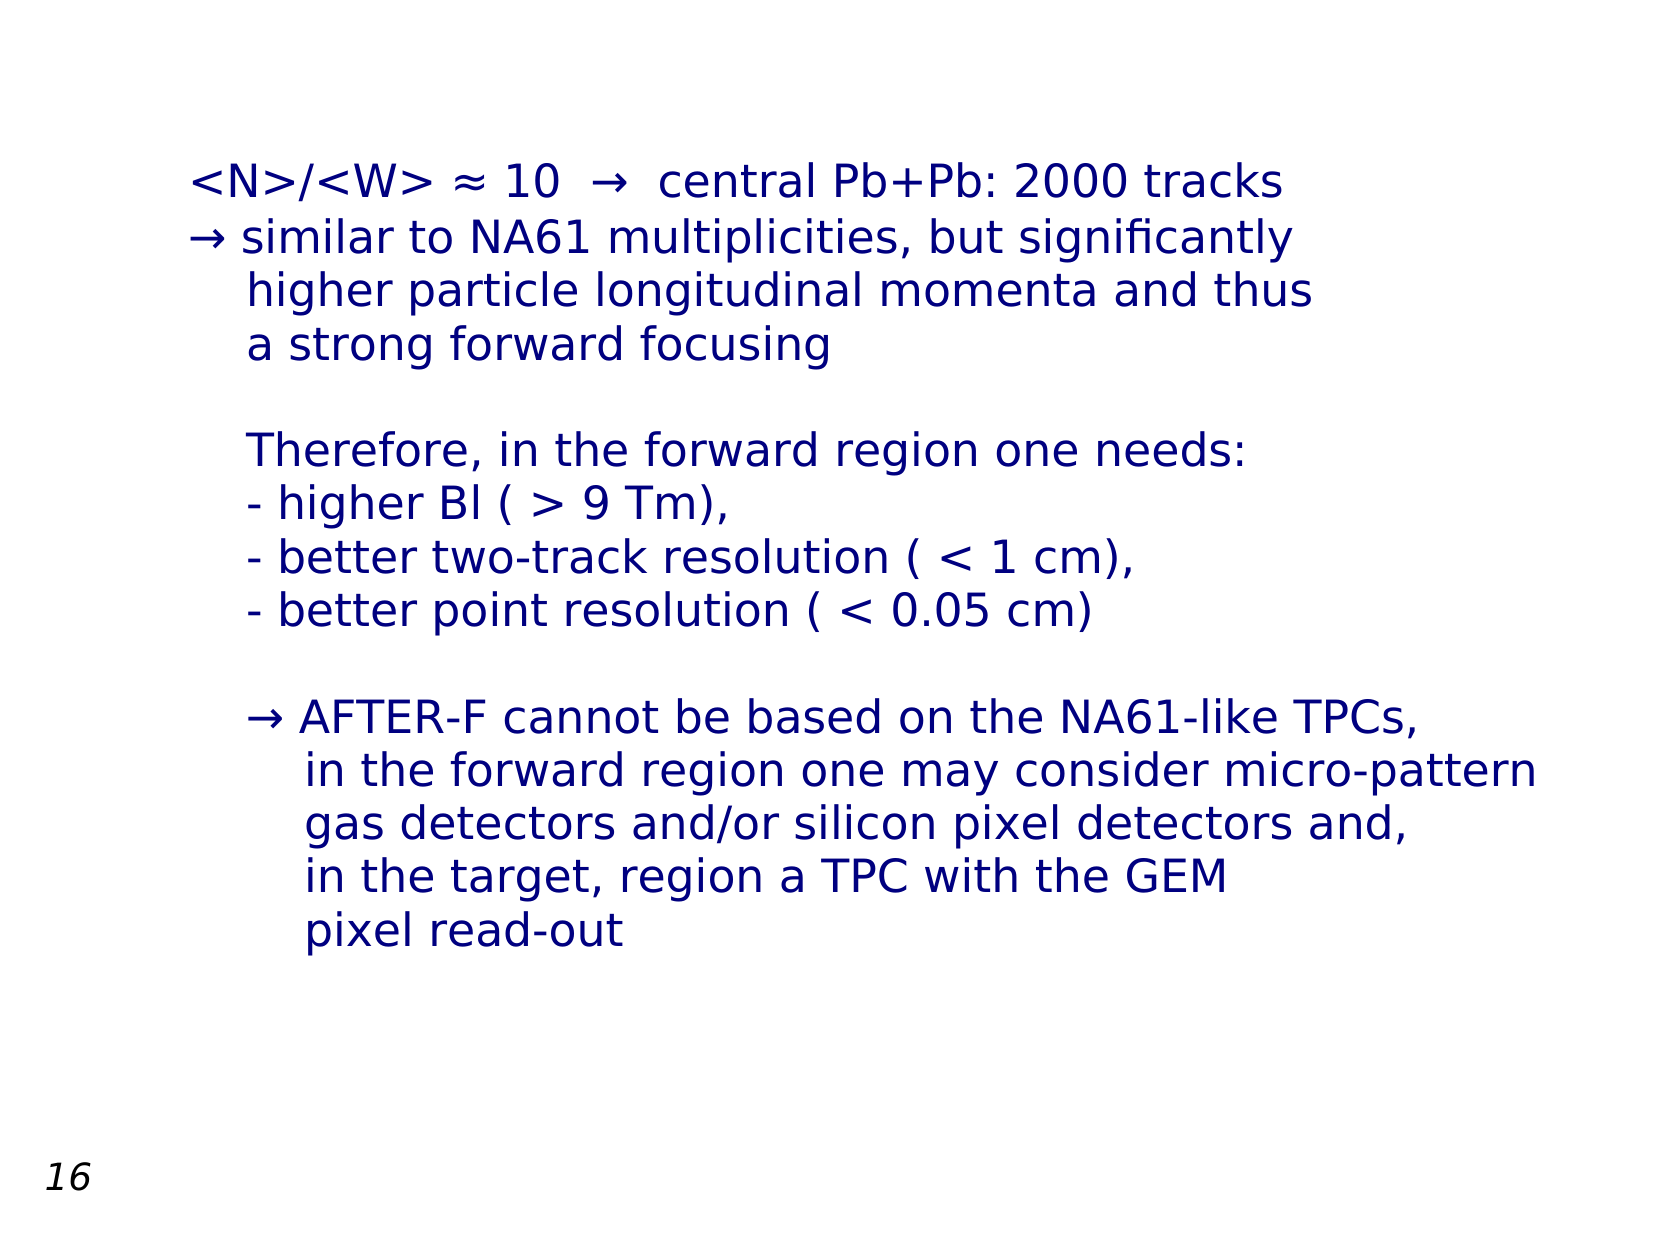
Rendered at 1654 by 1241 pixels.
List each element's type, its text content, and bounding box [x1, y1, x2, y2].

text_box <N>/<W> ≈ 10 → central Pb+Pb: 2000 tracks → similar to NA61 multiplicities, but significantly higher particle longitudinal momenta and thus a strong forward focusing Therefore, in the forward region one needs: - higher Bl ( > 9 Tm), - better two-track resolution ( < 1 cm), - better point resolution ( < 0.05 cm) → AFTER-F cannot be based on the NA61-like TPCs, in the forward region one may consider micro-pattern gas detectors and/or silicon pixel detectors and, in the target, region a TPC with the GEM pixel read-out [188, 148, 1554, 951]
